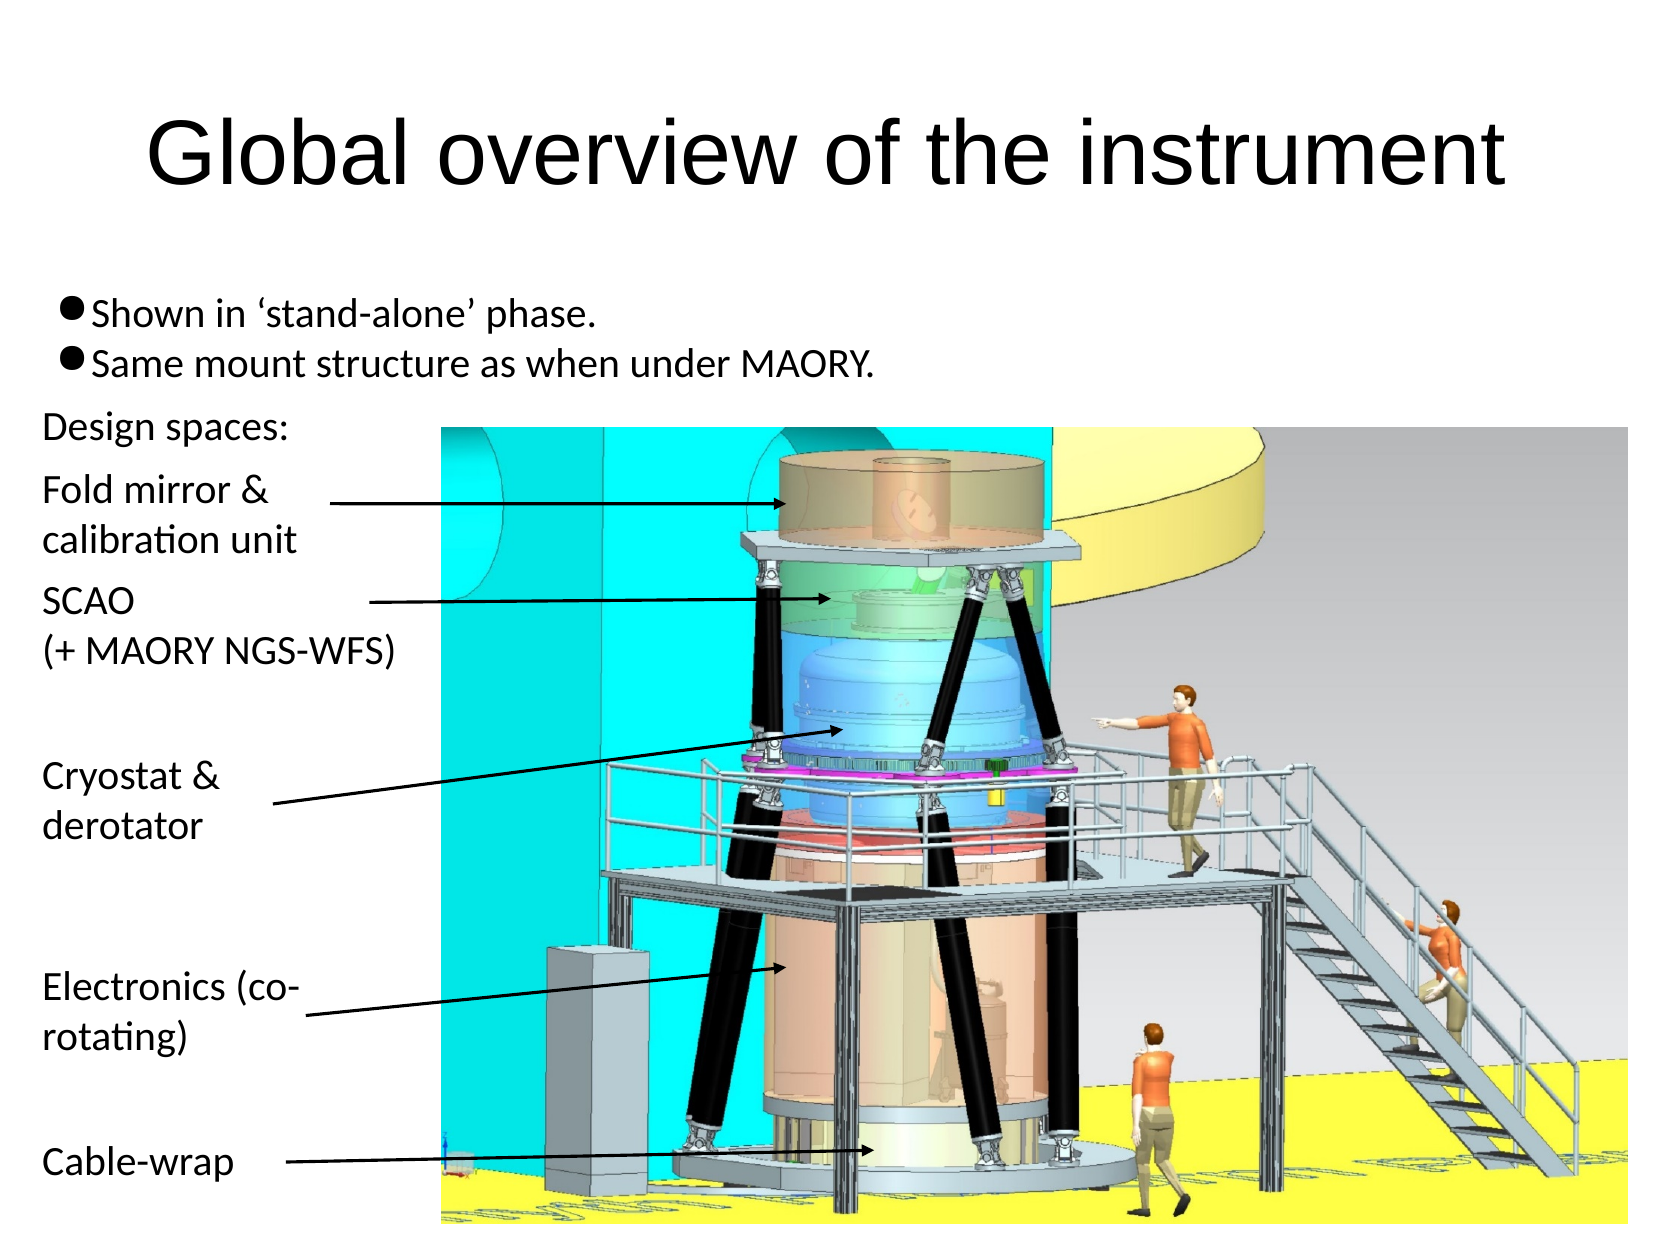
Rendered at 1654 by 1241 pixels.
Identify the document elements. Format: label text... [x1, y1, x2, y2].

text_box Cryostat & derotator [27, 740, 315, 856]
text_box Design spaces: [27, 391, 405, 457]
text_box Fold mirror & calibration unit [27, 457, 375, 565]
picture [441, 427, 1628, 1224]
text_box Electronics (co-rotating) [27, 951, 360, 1067]
text_box Shown in ‘stand-alone’ phase. Same mount structure as when under MAORY. [40, 278, 1532, 393]
title Global overview of the instrument [82, 49, 1571, 257]
text_box SCAO (+ MAORY NGS-WFS) [27, 565, 495, 681]
text_box Cable-wrap [27, 1126, 300, 1192]
